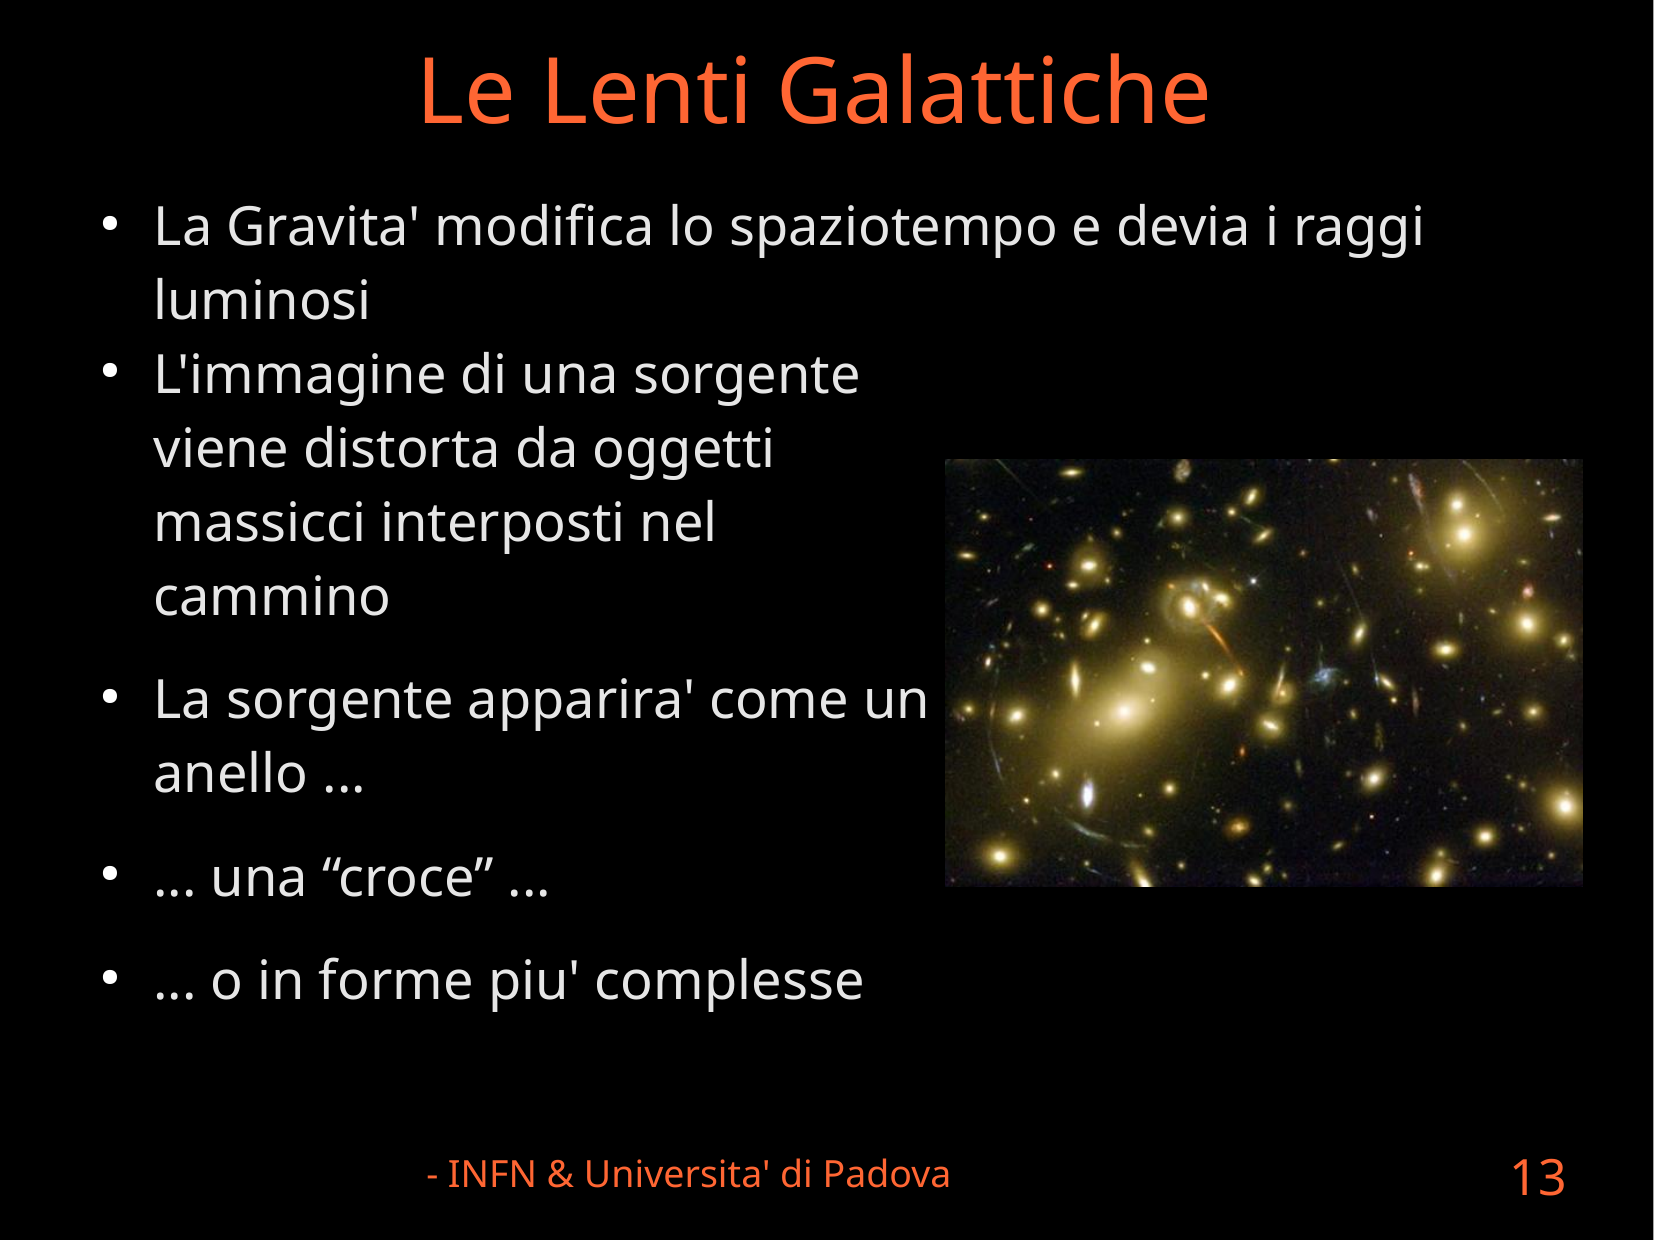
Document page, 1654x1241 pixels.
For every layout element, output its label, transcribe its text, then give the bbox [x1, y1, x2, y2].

list La Gravita' modifica lo spaziotempo e devia i raggi luminosi [82, 187, 1571, 272]
picture [945, 459, 1583, 887]
title Le Lenti Galattiche [82, 19, 1571, 157]
list L'immagine di una sorgente viene distorta da oggetti massicci interposti nel cammino La sorgente apparira' come un anello ... ... una “croce” ... ... o in forme piu' complesse [82, 335, 938, 1011]
